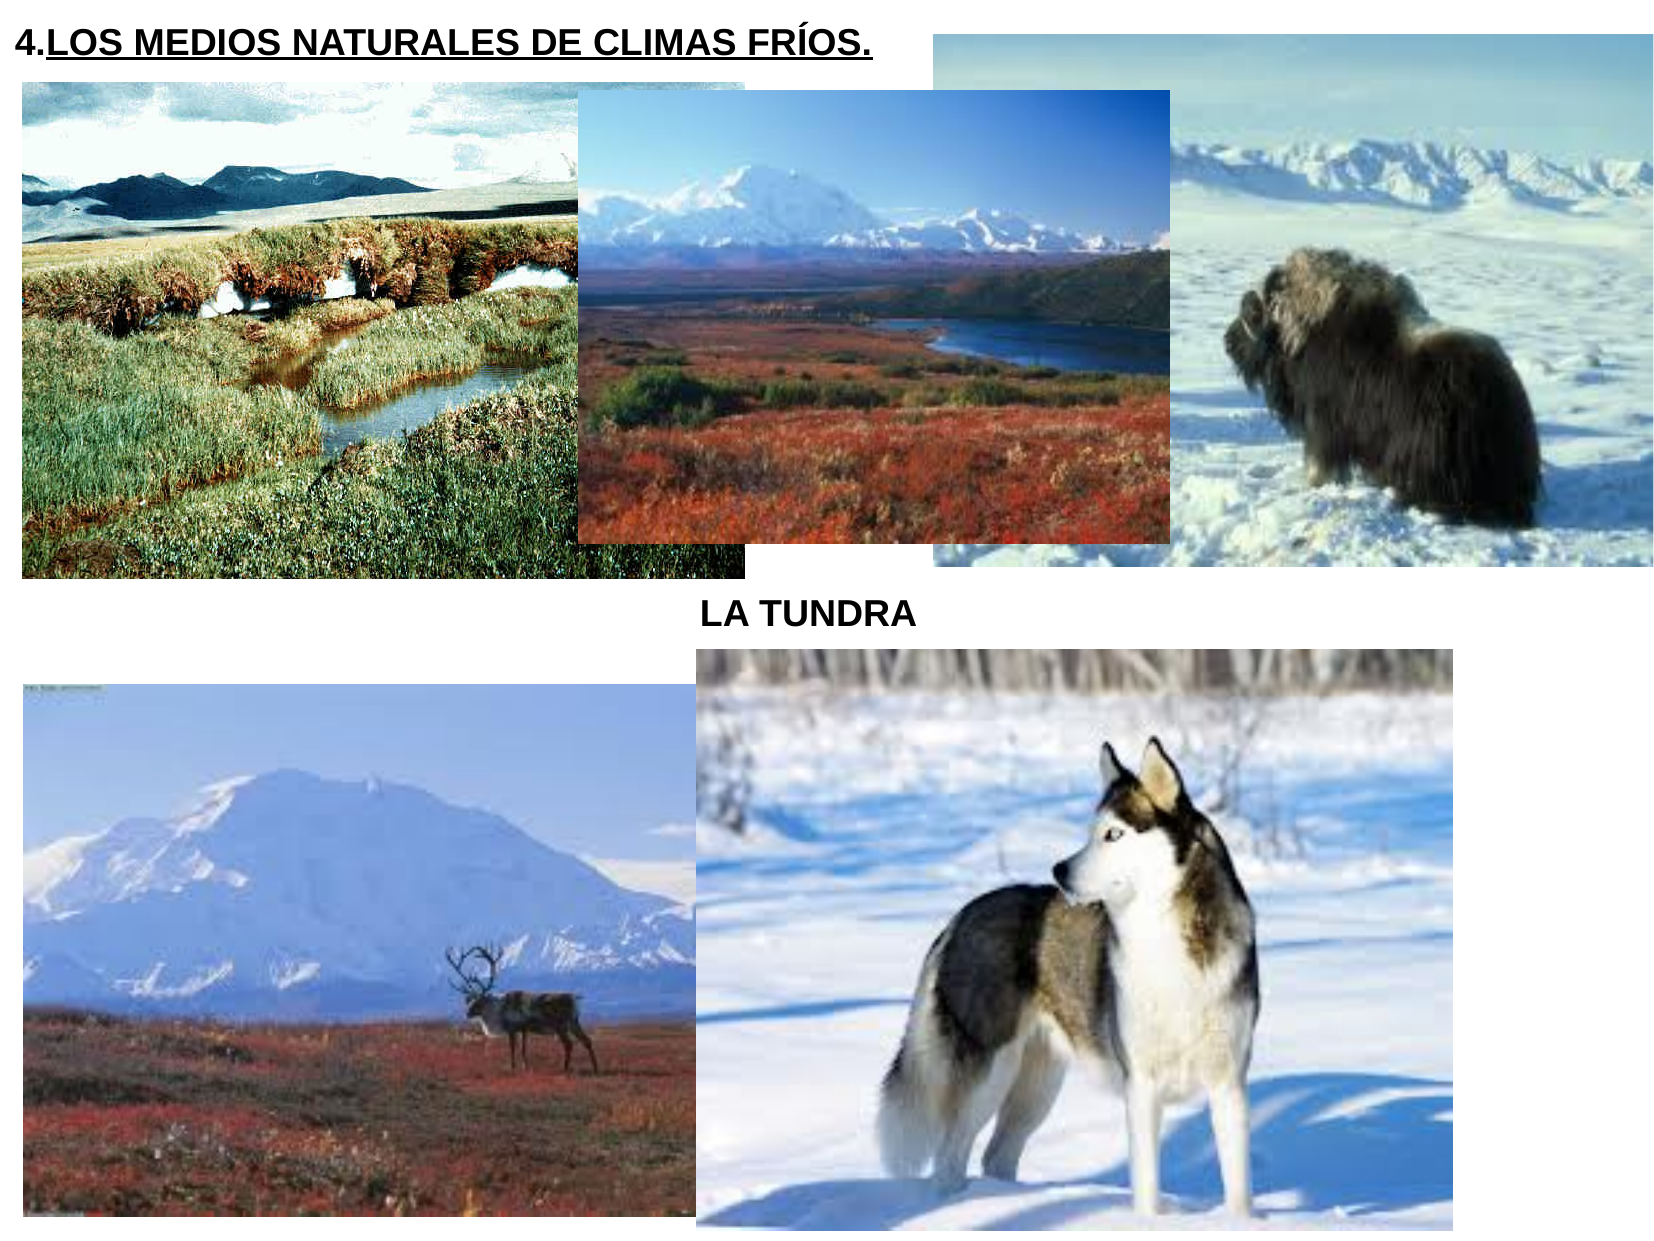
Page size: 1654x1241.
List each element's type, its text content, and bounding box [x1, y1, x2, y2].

text_box 4.LOS MEDIOS NATURALES DE CLIMAS FRÍOS. [0, 14, 888, 71]
picture [22, 34, 1654, 579]
text_box LA TUNDRA [685, 584, 932, 642]
picture [23, 649, 1453, 1231]
